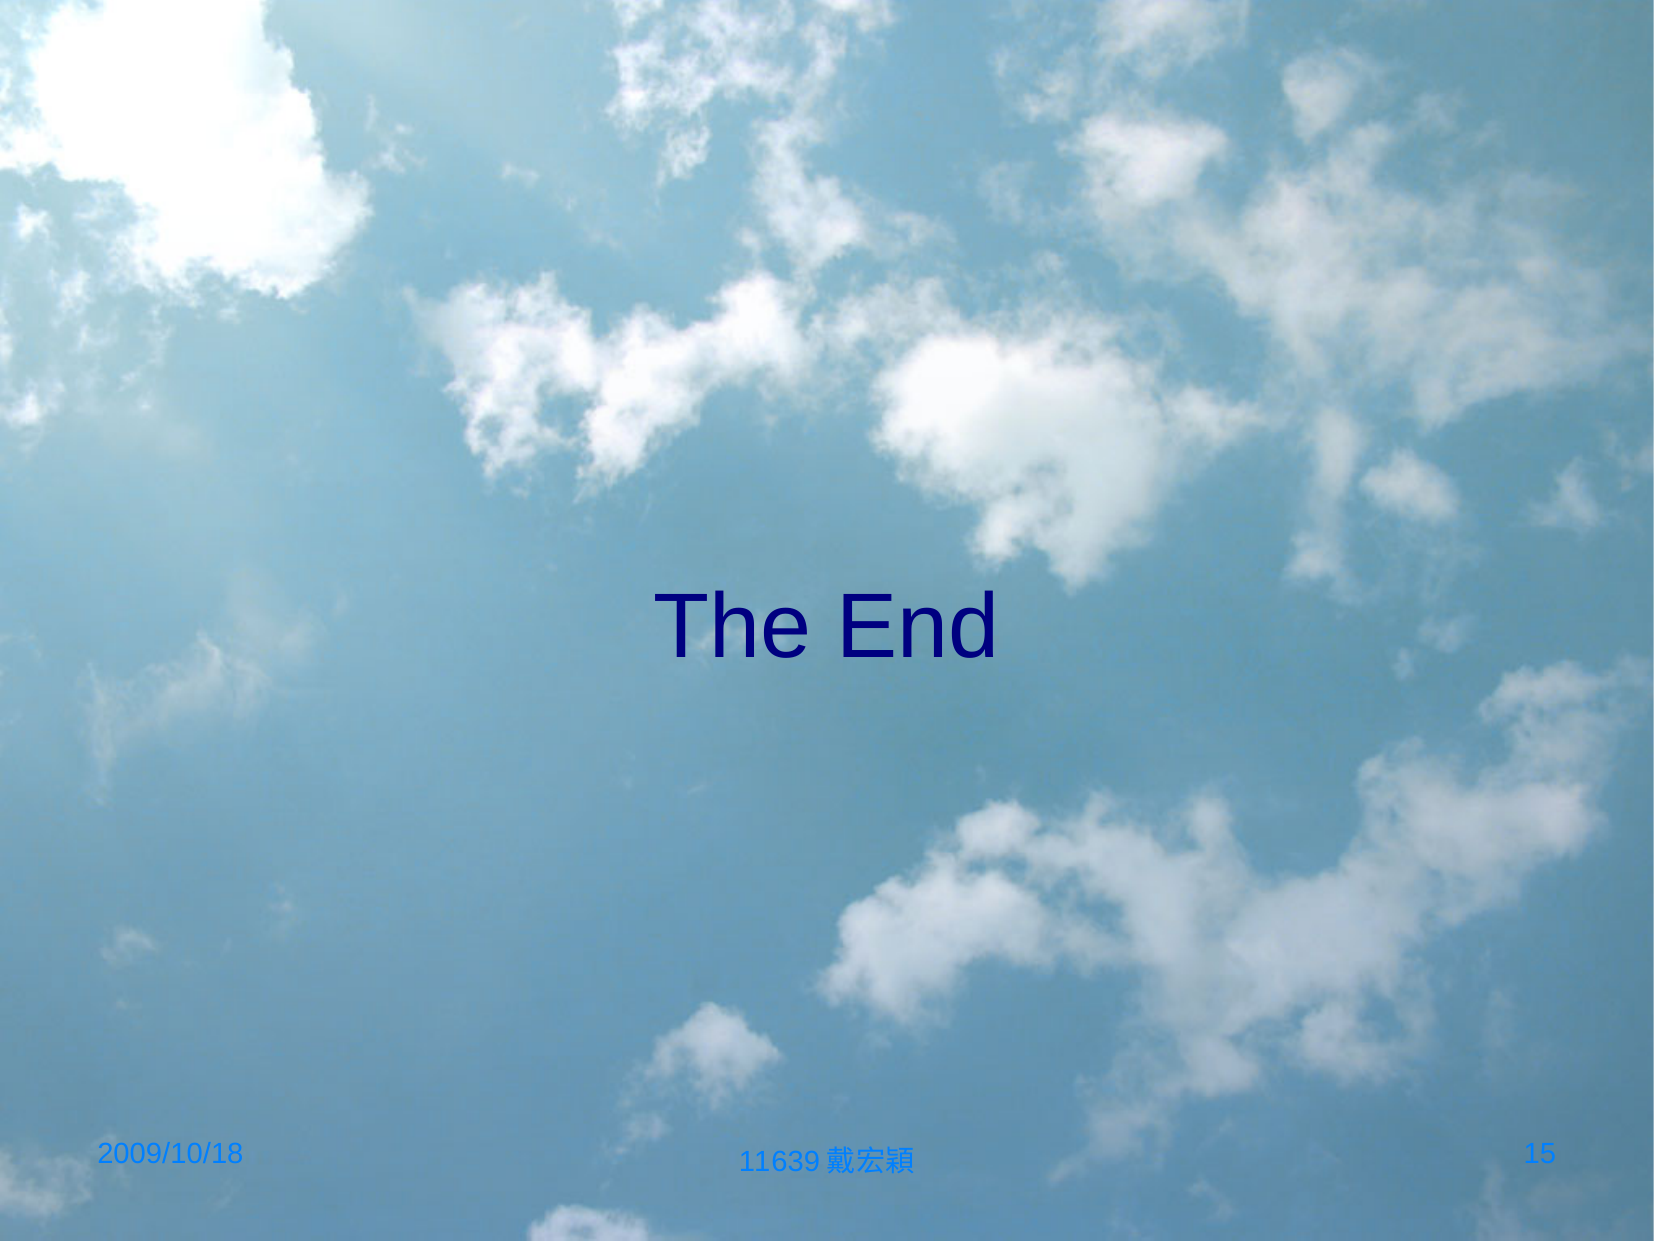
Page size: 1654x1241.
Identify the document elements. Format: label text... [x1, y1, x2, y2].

title The End [82, 522, 1571, 729]
picture [0, 0, 1654, 1241]
